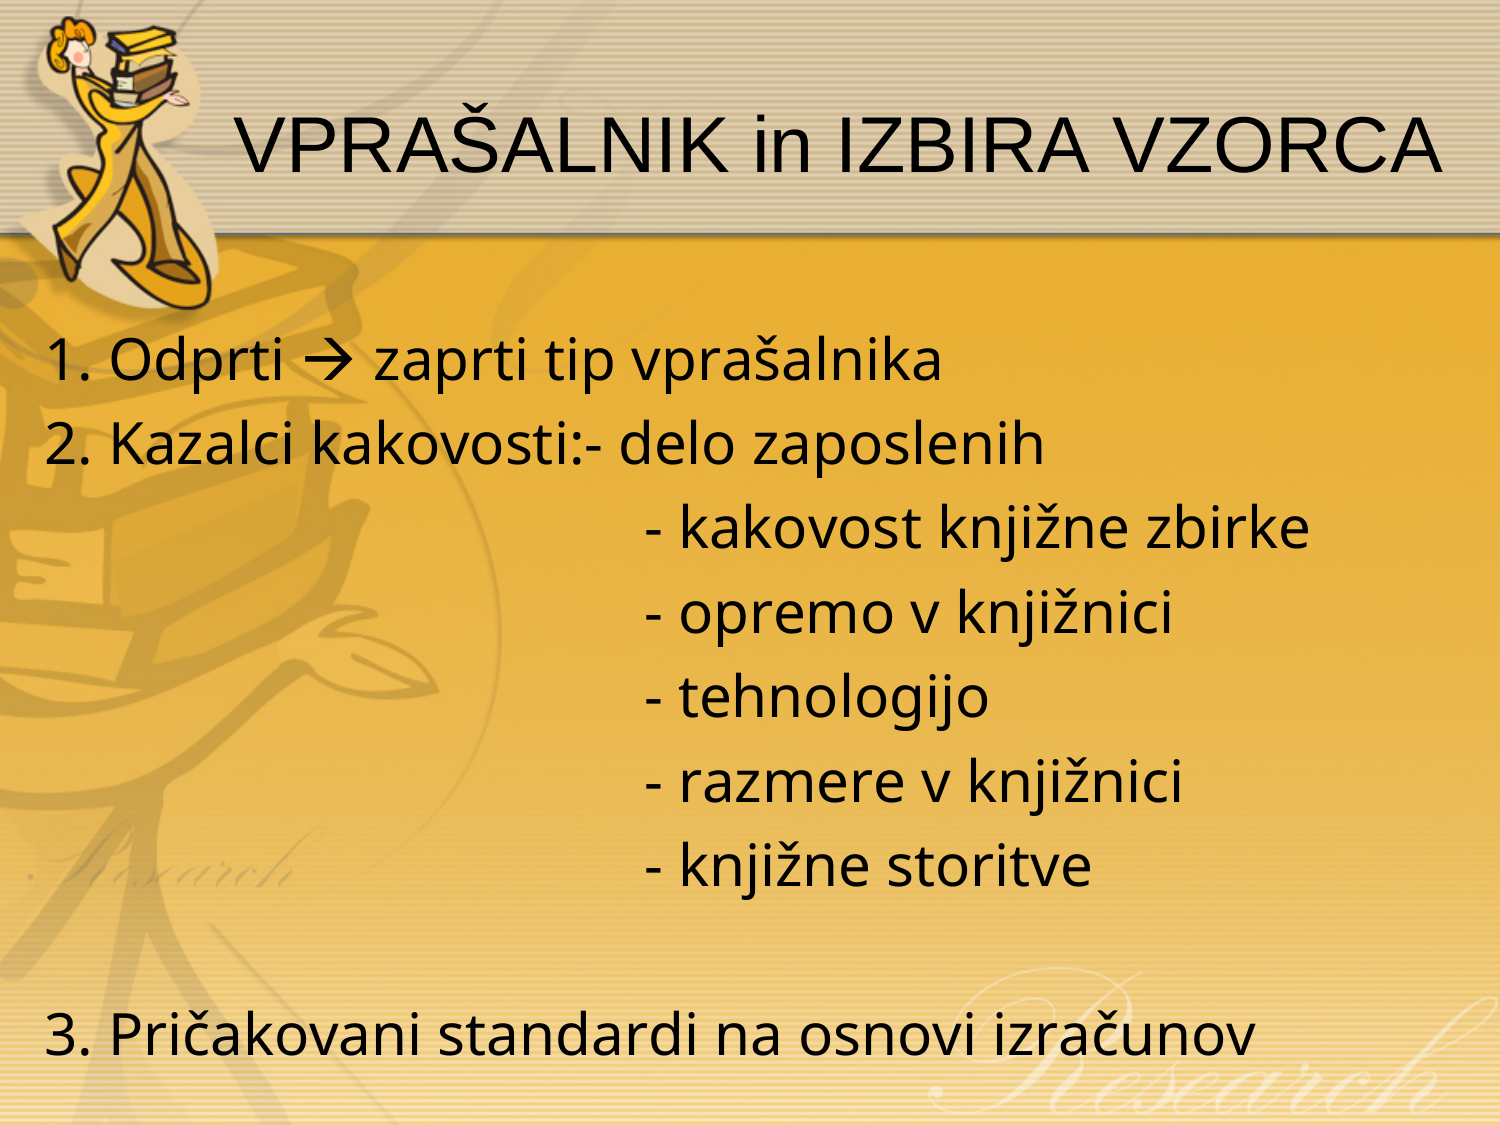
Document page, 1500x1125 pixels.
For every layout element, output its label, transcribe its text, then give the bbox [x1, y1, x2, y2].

picture [0, 0, 1500, 1125]
list 1. Odprti  zaprti tip vprašalnika 2. Kazalci kakovosti:- delo zaposlenih - kakovost knjižne zbirke - opremo v knjižnici - tehnologijo - razmere v knjižnici - knjižne storitve 3. Pričakovani standardi na osnovi izračunov [29, 314, 1471, 1125]
title VPRAŠALNIK in IZBIRA VZORCA [218, 42, 1471, 197]
